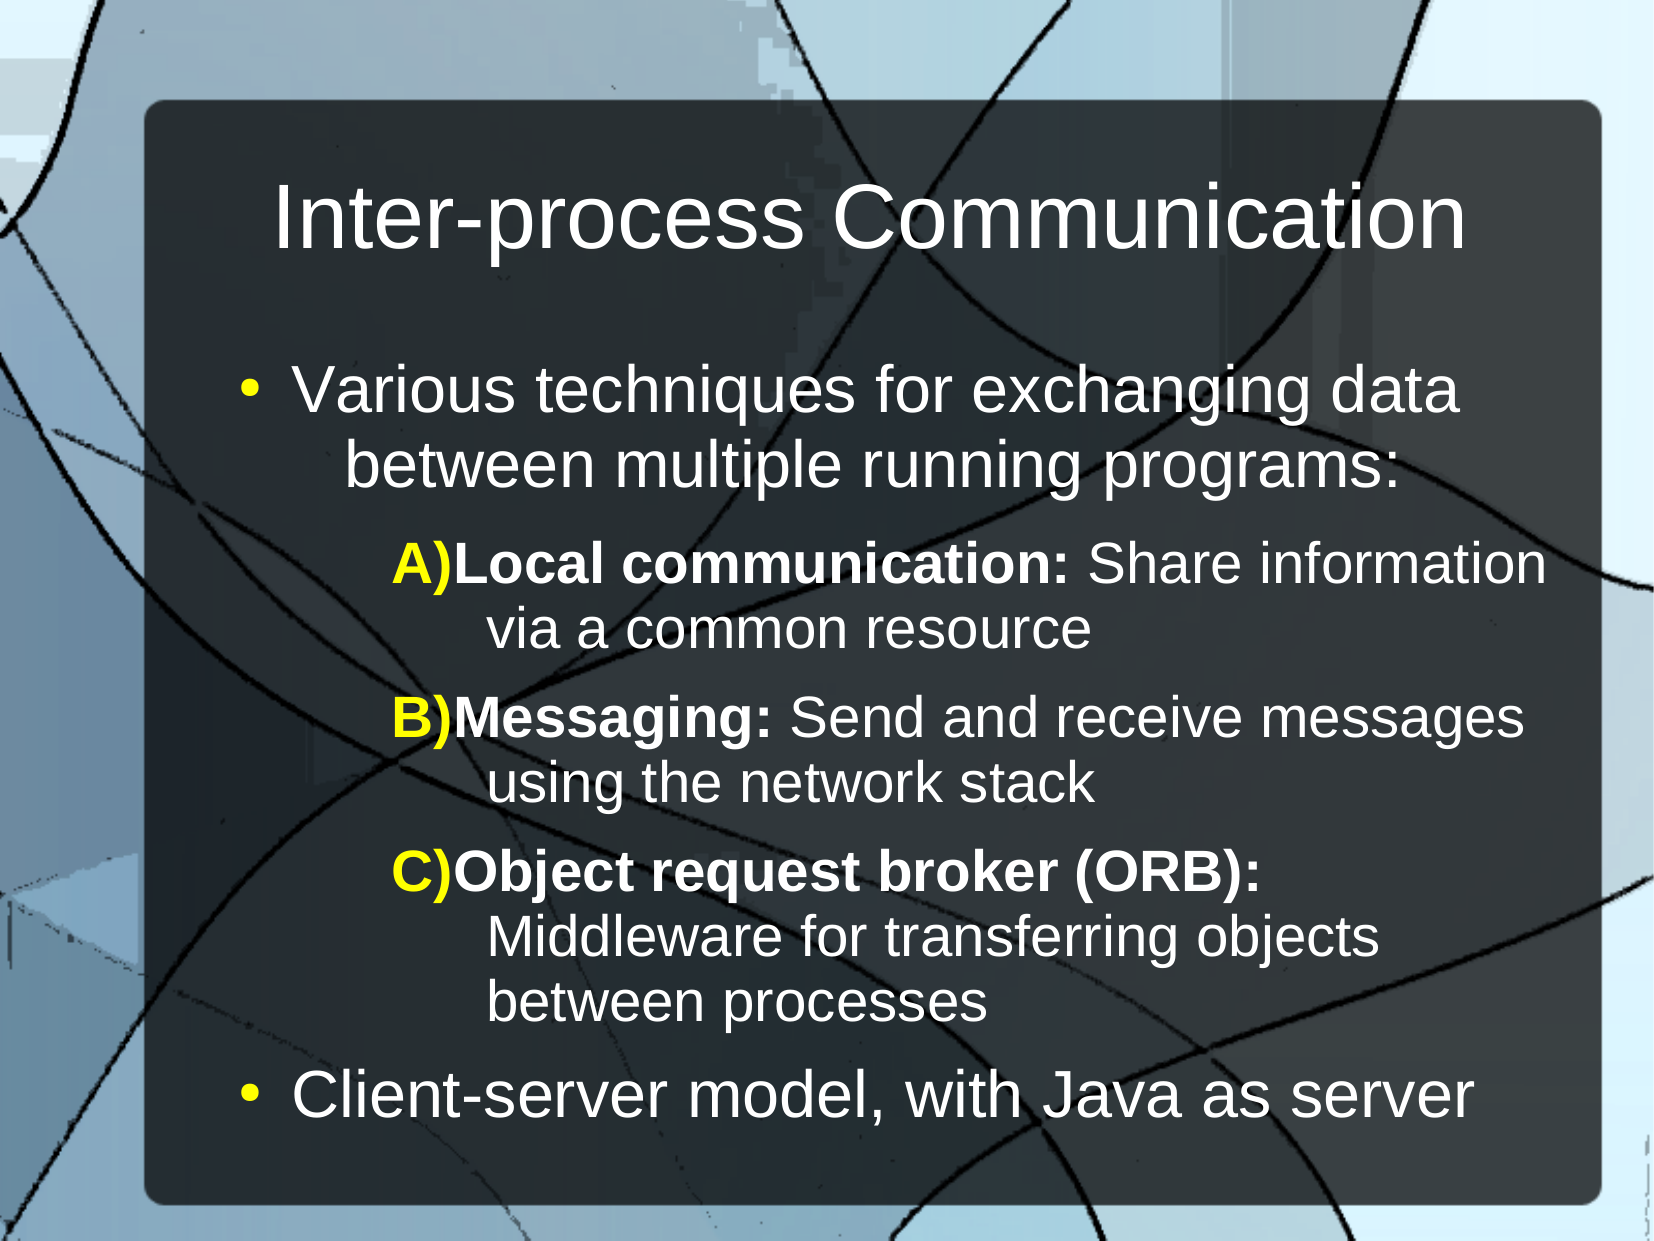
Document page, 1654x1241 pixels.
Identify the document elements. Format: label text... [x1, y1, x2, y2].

list Various techniques for exchanging data between multiple running programs: Local communication: Share information via a common resource Messaging: Send and receive messages using the network stack Object request broker (ORB): Middleware for transferring objects between processes Client-server model, with Java as server [202, 351, 1567, 1171]
title Inter-process Communication [159, 108, 1583, 325]
picture [0, 0, 1654, 1241]
